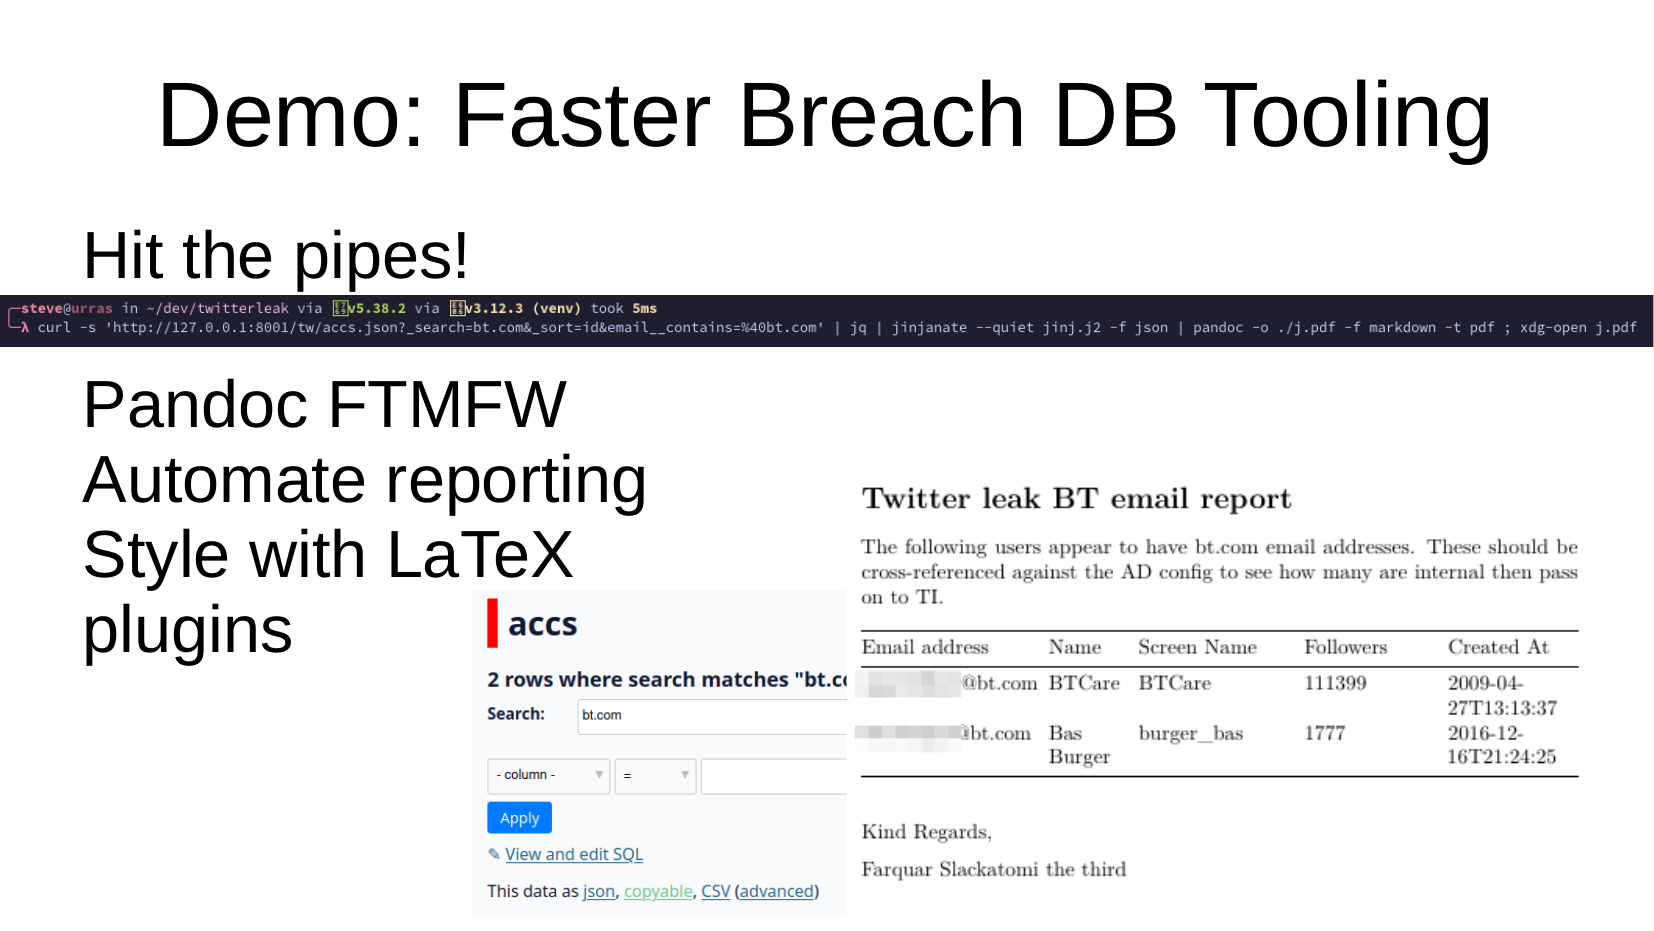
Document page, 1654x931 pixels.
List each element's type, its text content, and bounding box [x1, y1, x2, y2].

picture [472, 452, 1654, 931]
picture [0, 295, 1654, 347]
subtitle Hit the pipes! Pandoc FTMFW Automate reporting Style with LaTeX plugins [82, 347, 1635, 798]
title Demo: Faster Breach DB Tooling [82, 37, 1571, 87]
subtitle Hit the pipes! Pandoc FTMFW Automate reporting Style with LaTeX plugins [82, 87, 1635, 295]
